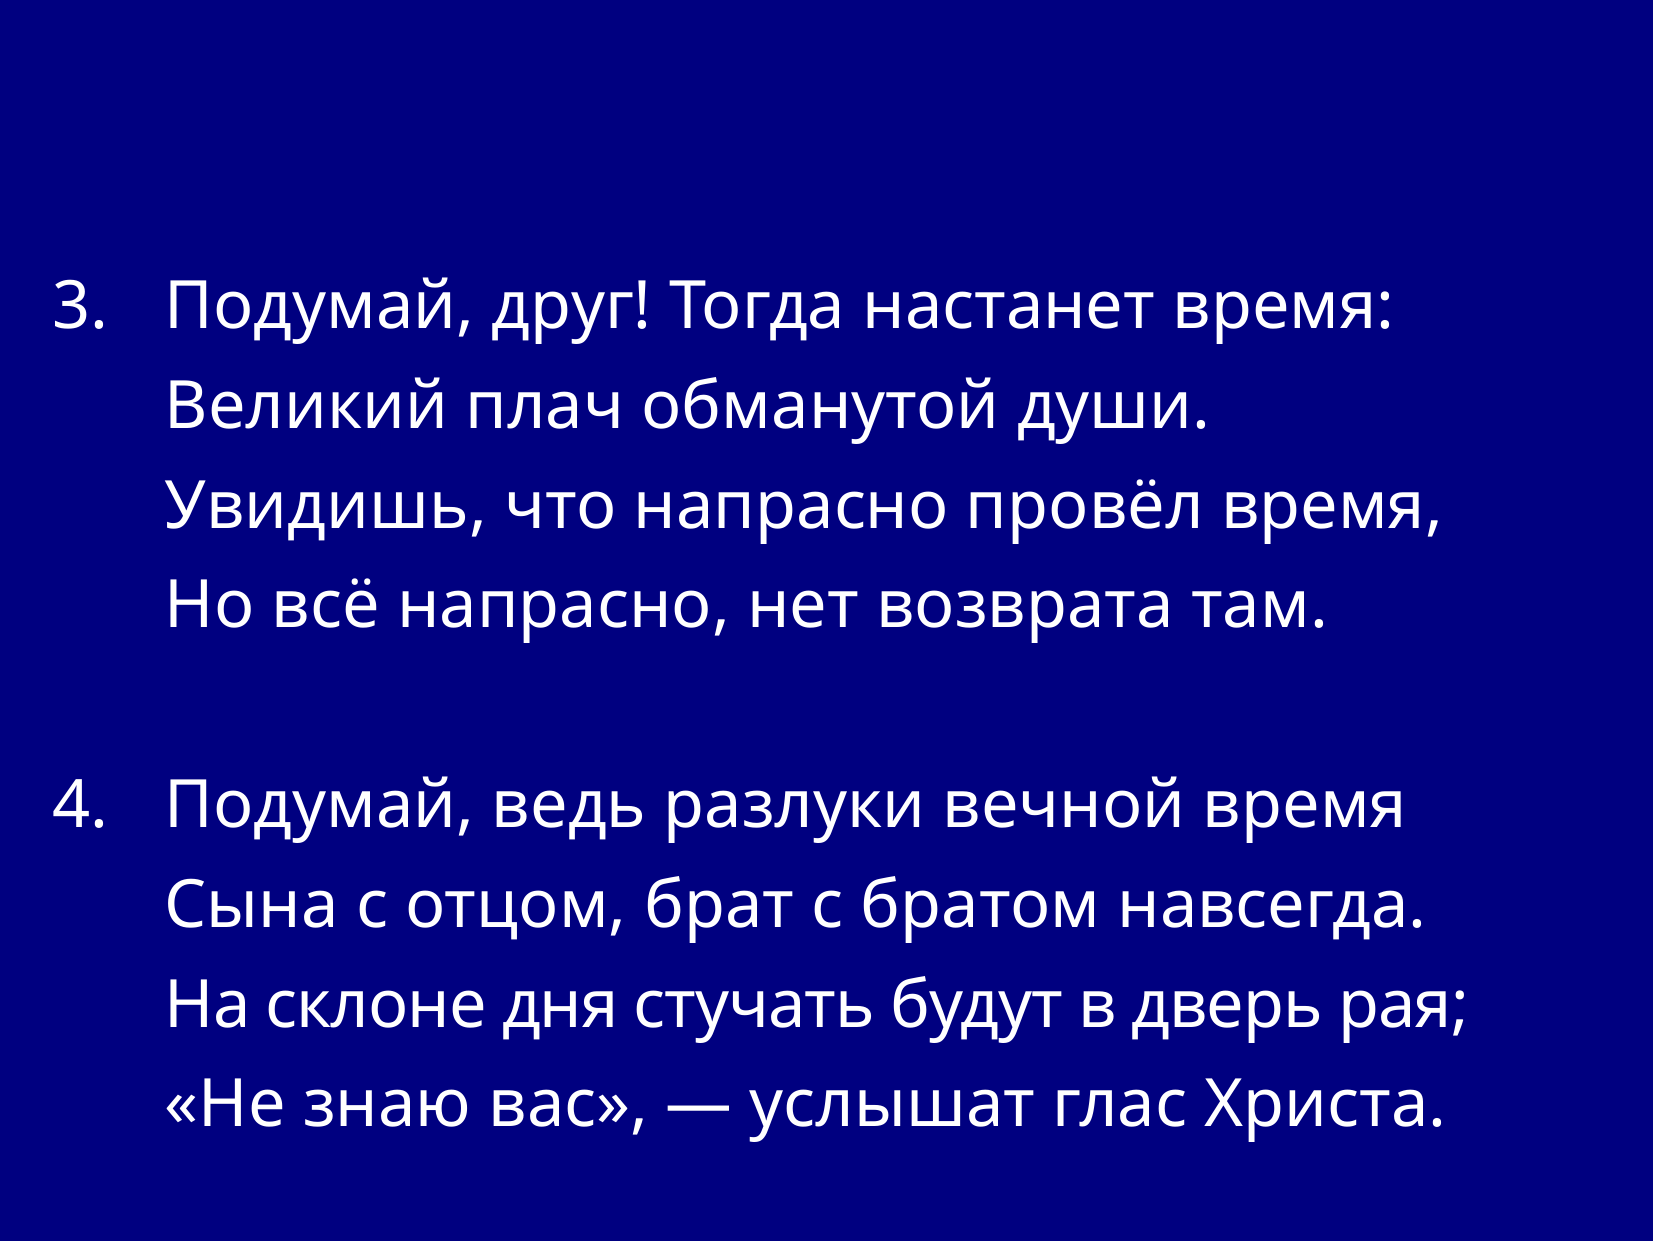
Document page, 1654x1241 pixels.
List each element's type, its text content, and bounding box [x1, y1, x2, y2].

text_box 3. Подумай, друг! Тогда настанет время: Великий плач обманутой души. Увидишь, что напрасно провёл время, Но всё напрасно, нет возврата там. 4. Подумай, ведь разлуки вечной время Сына с отцом, брат с братом навсегда. На склоне дня стучать будут в дверь рая; «Не знаю вас», — услышат глас Христа. [37, 150, 1653, 1163]
